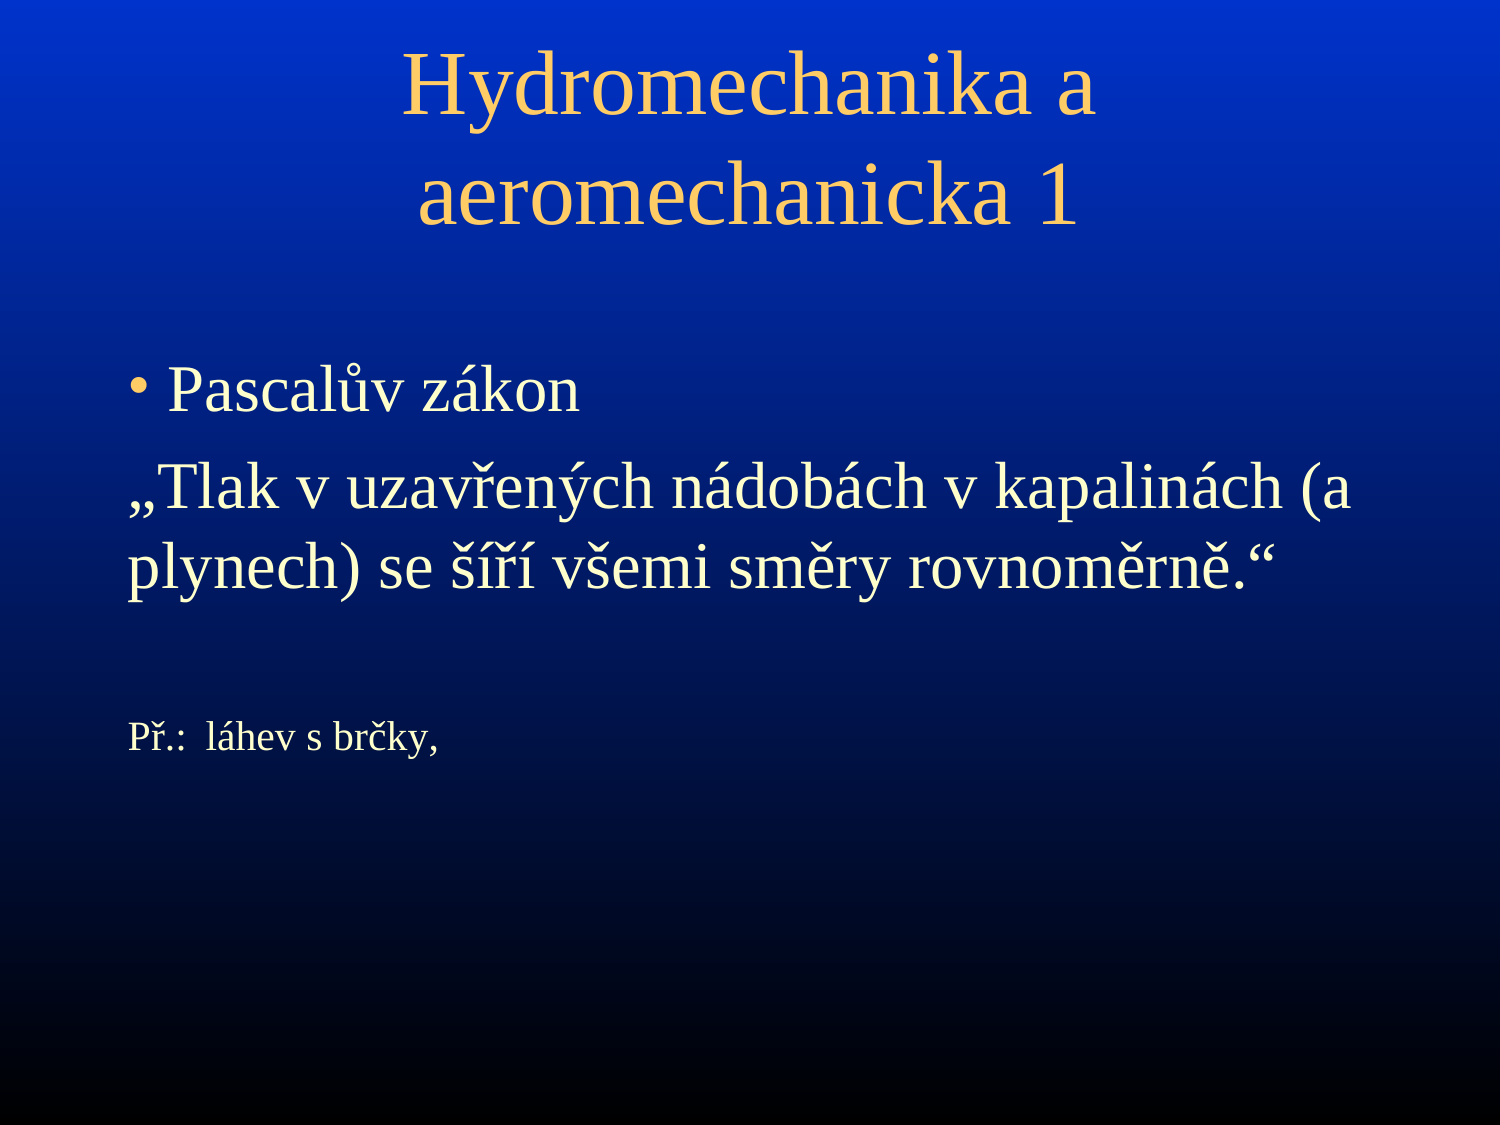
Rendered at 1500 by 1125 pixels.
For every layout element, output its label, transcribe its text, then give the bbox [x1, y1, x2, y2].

title Hydromechanika a aeromechanicka 1 [112, 14, 1388, 250]
list Pascalův zákon „Tlak v uzavřených nádobách v kapalinách (a plynech) se šíří všemi směry rovnoměrně.“ Př.: láhev s brčky, [112, 337, 1388, 1013]
